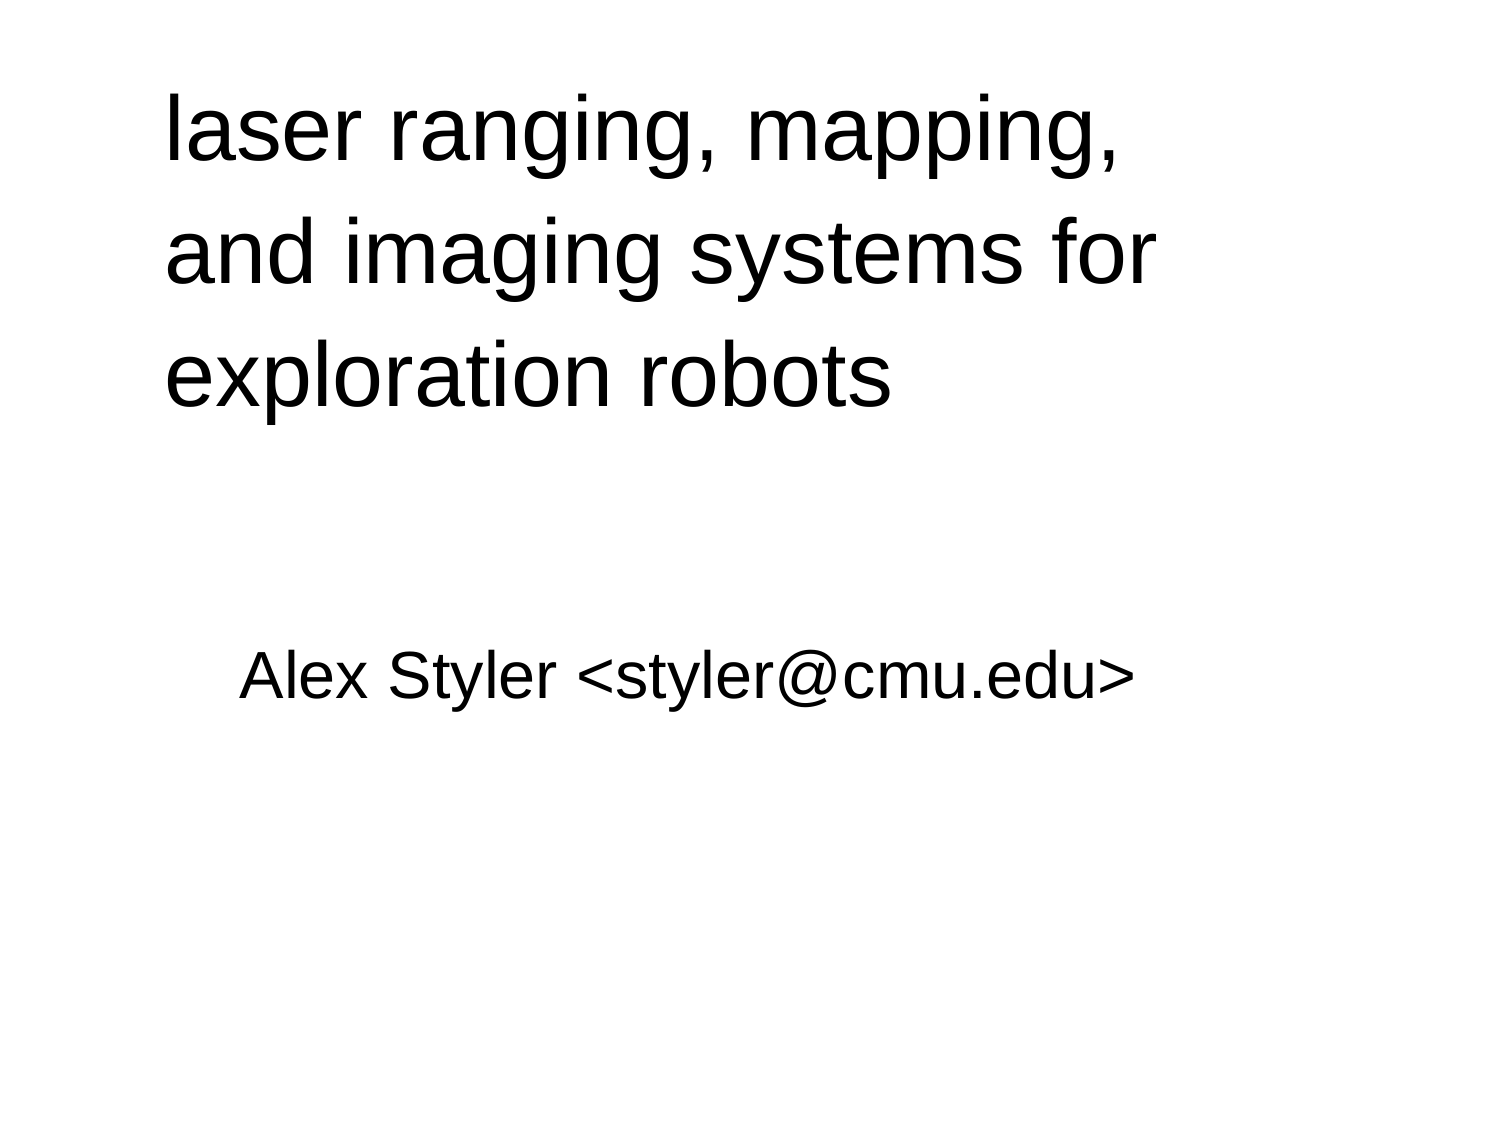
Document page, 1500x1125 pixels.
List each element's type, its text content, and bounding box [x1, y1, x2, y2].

text_box laser ranging, mapping, and imaging systems for exploration robots [150, 50, 1300, 688]
text_box Alex Styler <styler@cmu.edu> [224, 462, 1275, 963]
